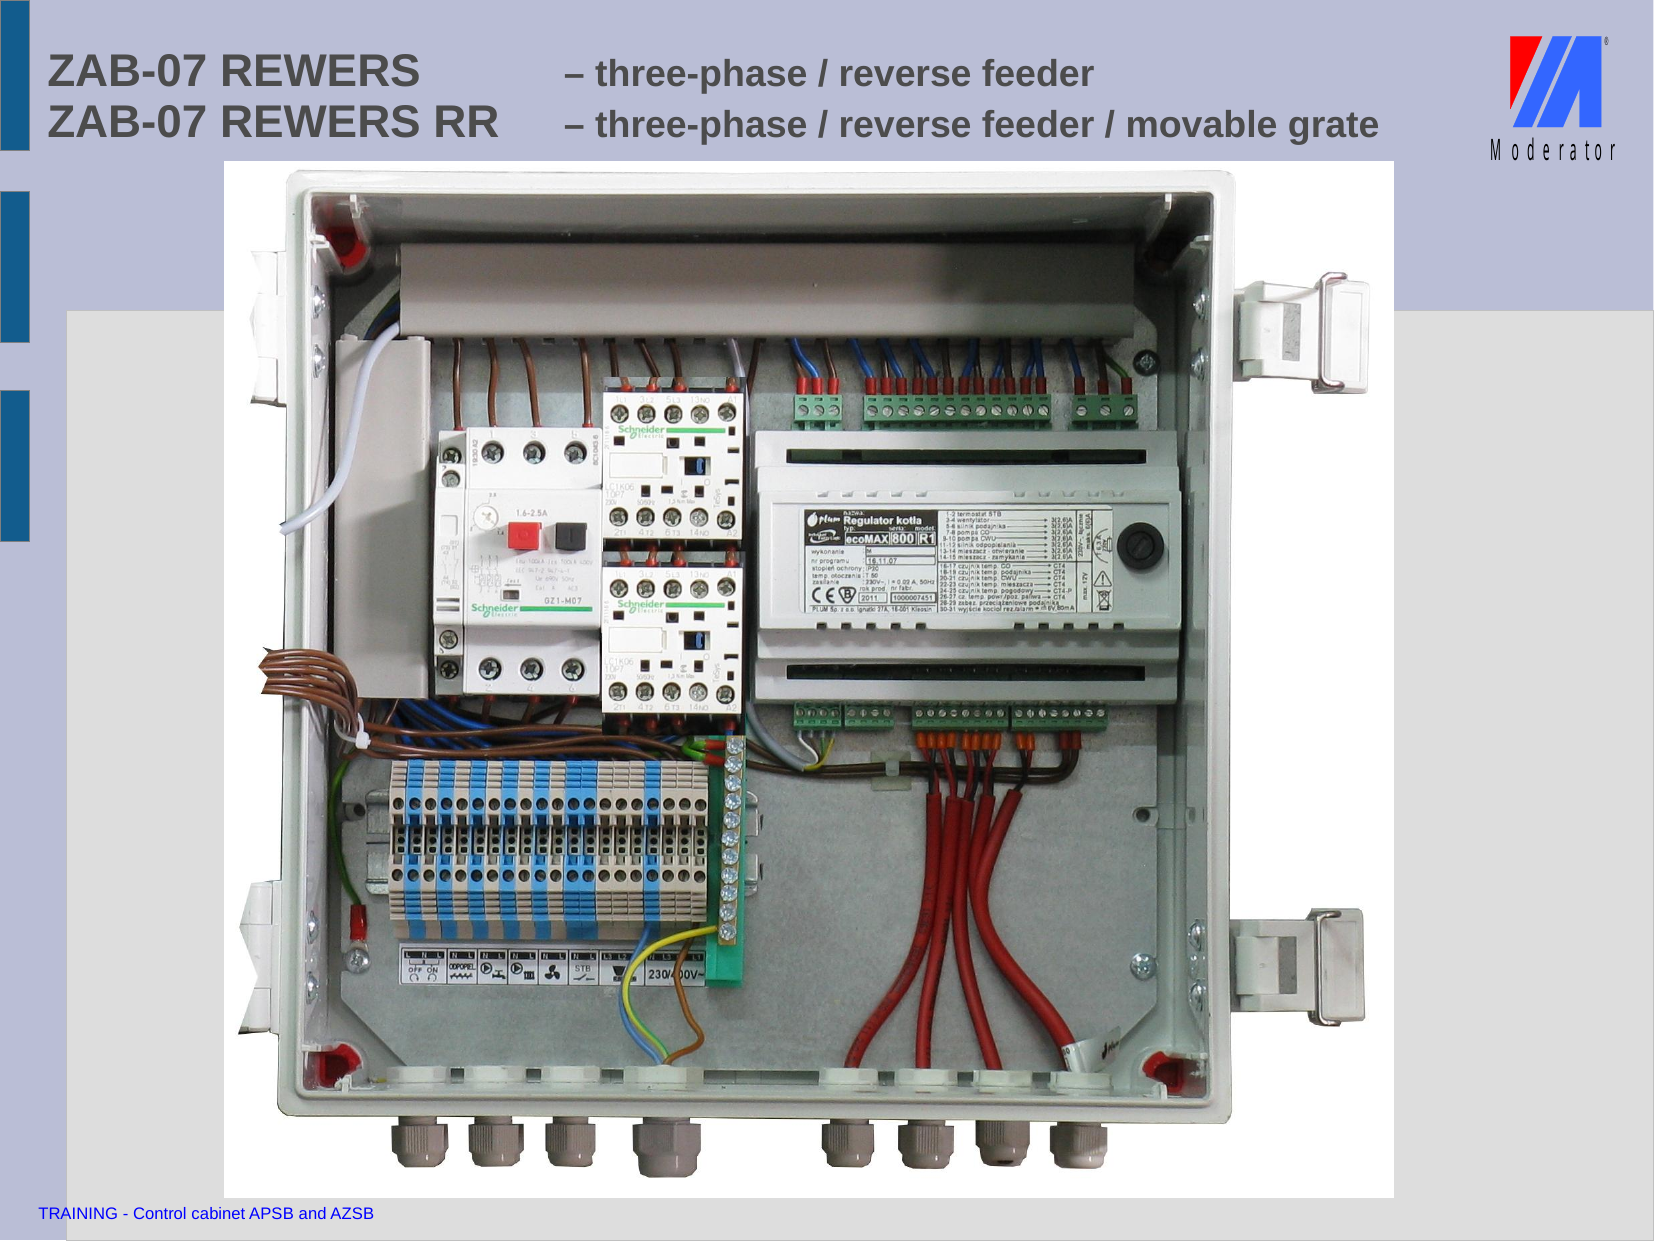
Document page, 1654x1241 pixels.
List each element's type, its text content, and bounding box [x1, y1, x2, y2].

title ZAB-07 REWERS – three-phase / reverse feeder ZAB-07 REWERS RR – three-phase / reverse feeder / movable grate [47, 43, 1489, 205]
text_box TRAINING - Control cabinet APSB and AZSB [23, 1197, 1134, 1231]
picture [224, 161, 1394, 1198]
picture [1488, 33, 1630, 166]
